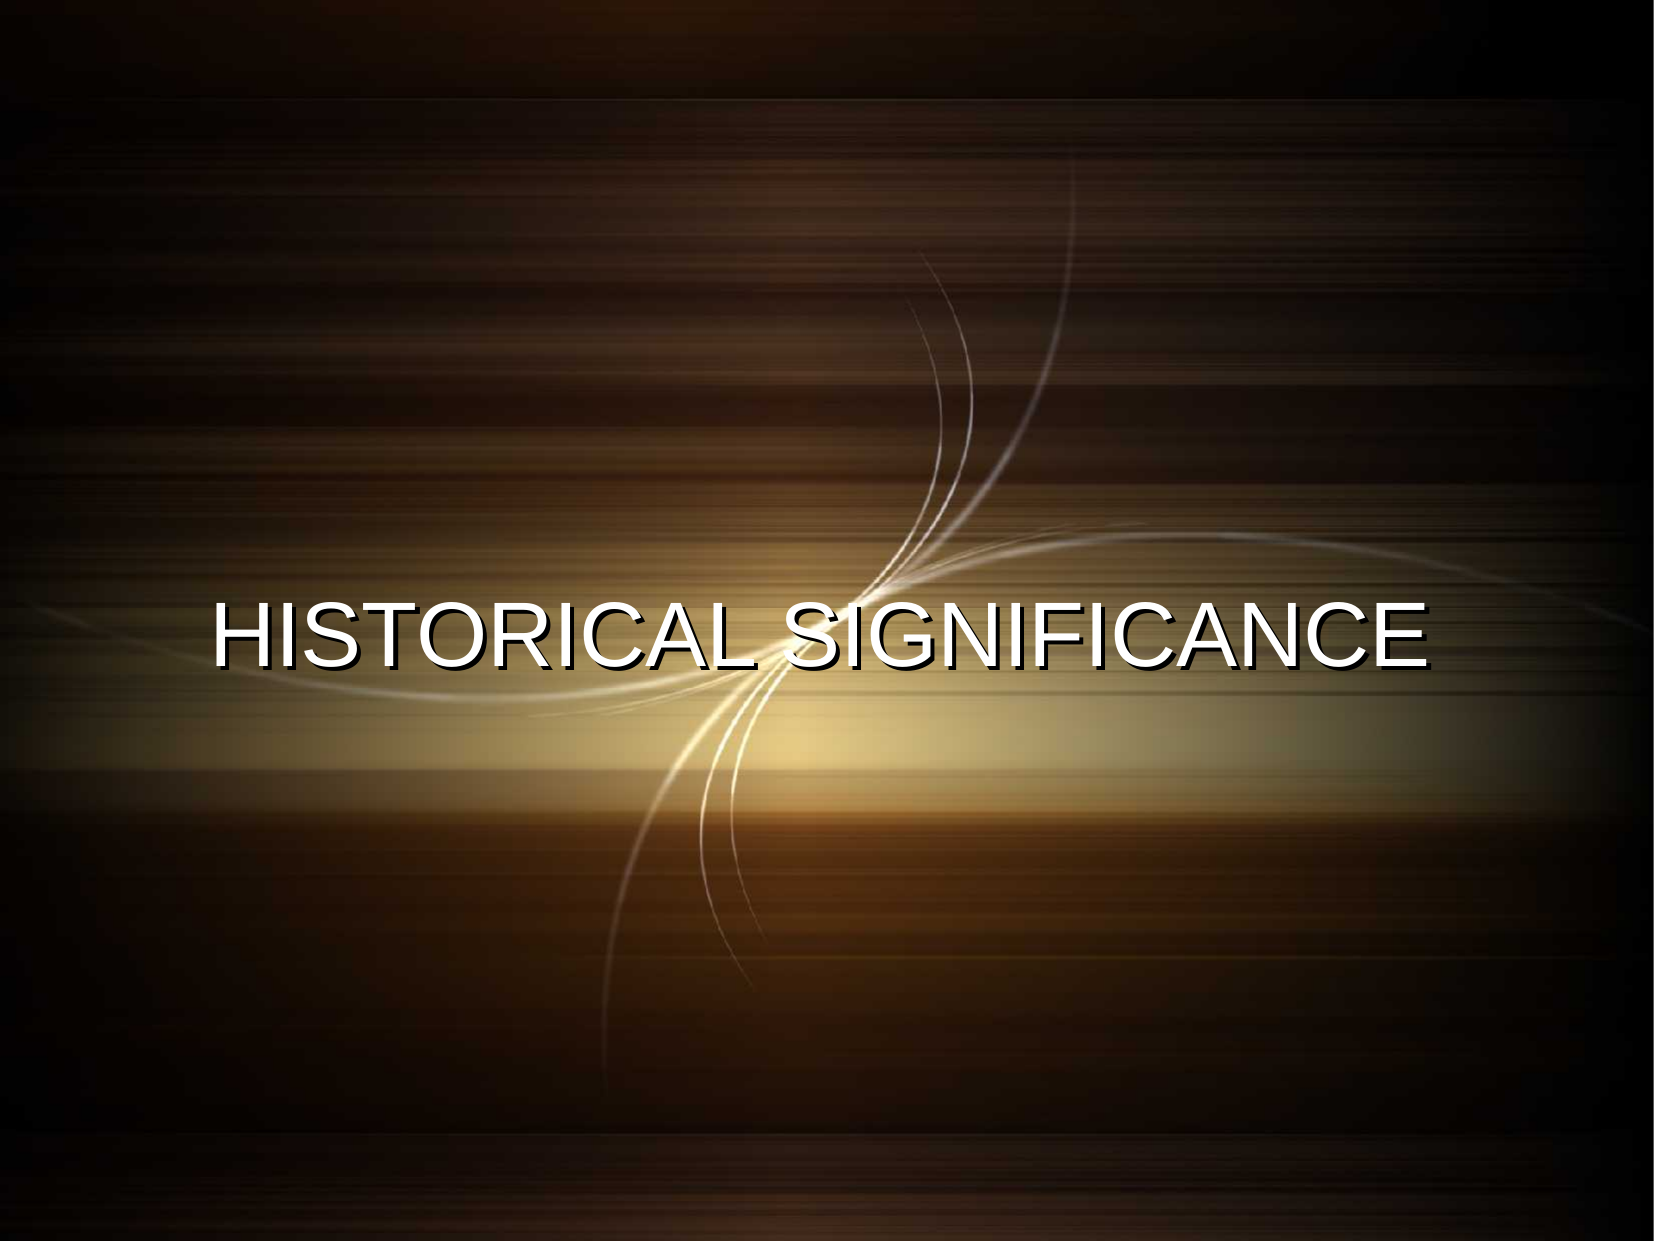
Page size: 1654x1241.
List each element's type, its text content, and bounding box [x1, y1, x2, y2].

picture [0, 0, 1654, 1241]
title HISTORICAL SIGNIFICANCE [76, 531, 1565, 739]
